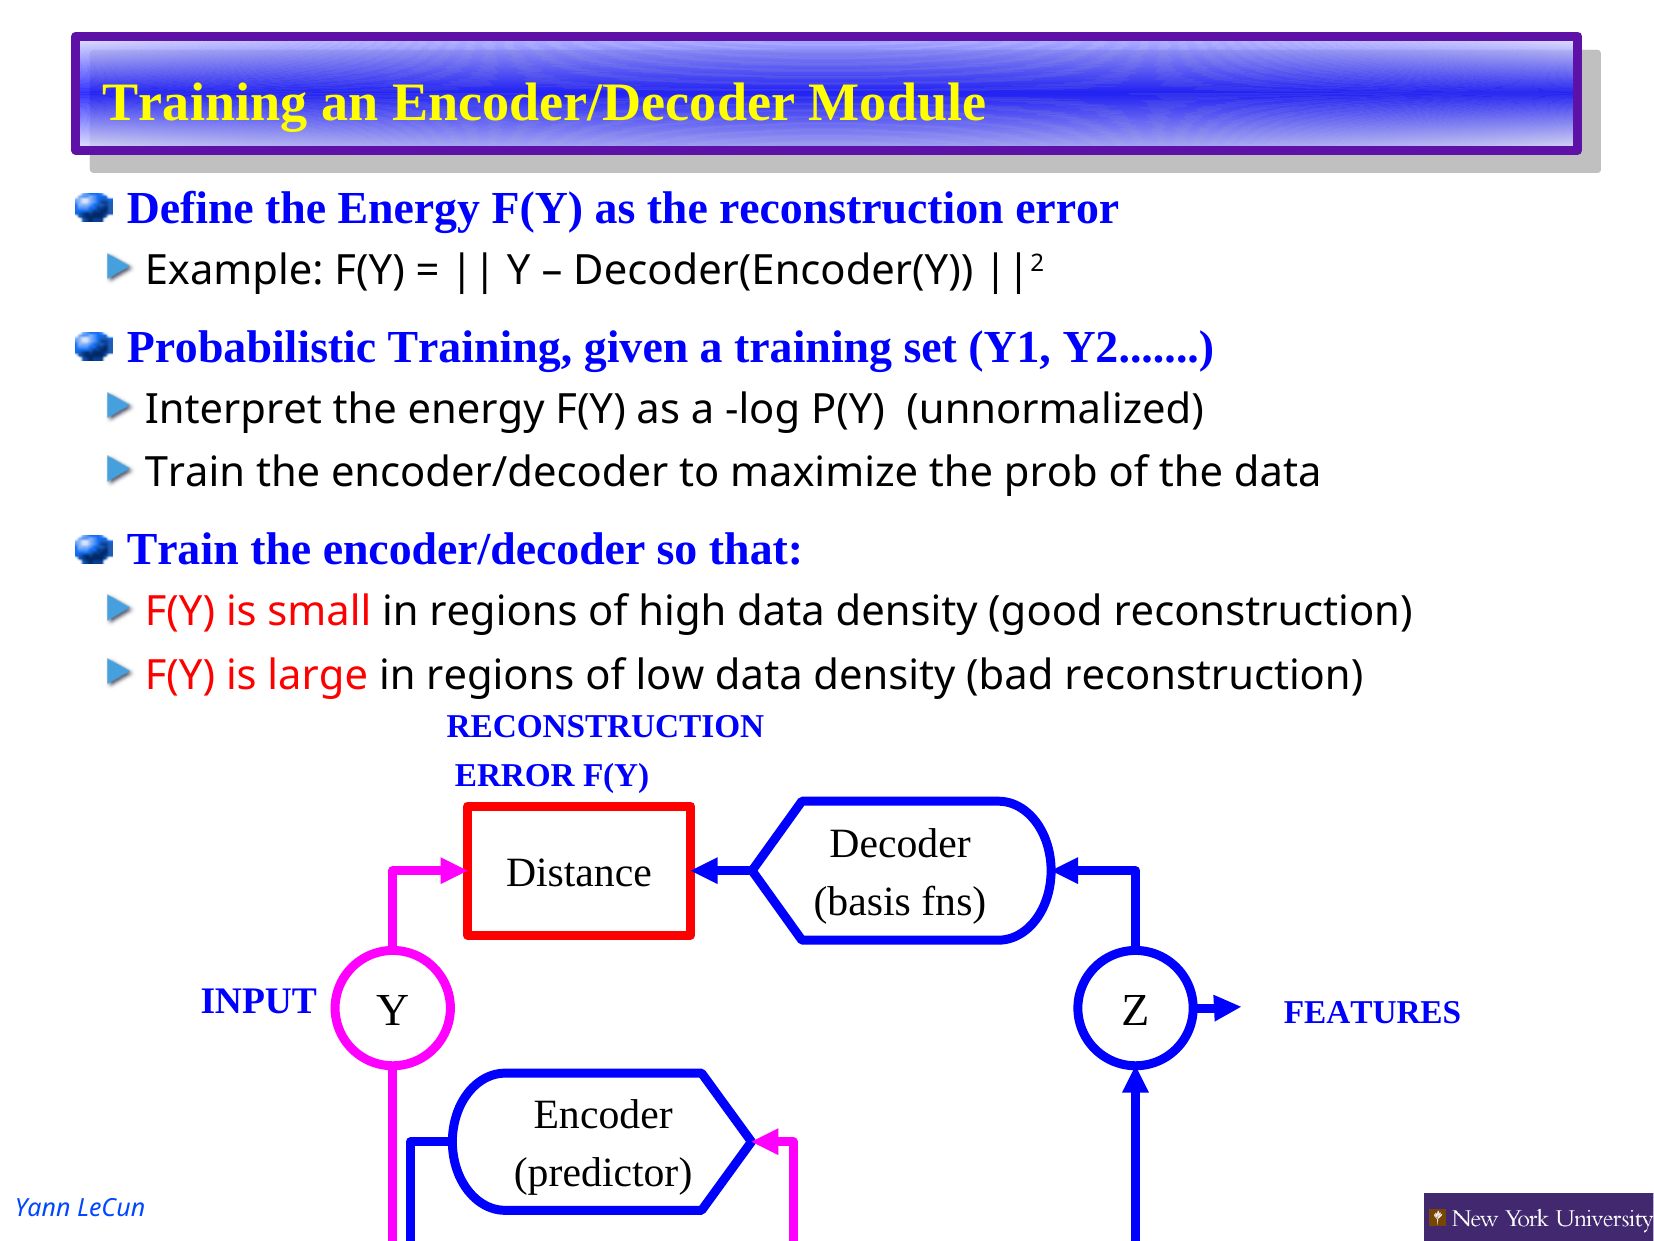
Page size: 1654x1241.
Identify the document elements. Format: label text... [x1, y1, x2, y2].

text_box Decoder (basis fns) [752, 801, 1052, 941]
text_box Distance [467, 806, 691, 936]
text_box INPUT [179, 966, 352, 1043]
picture [1424, 1193, 1654, 1241]
text_box Z [1077, 950, 1194, 1066]
text_box Encoder (predictor) [452, 1073, 752, 1211]
text_box FEATURES [1263, 980, 1501, 1051]
text_box RECONSTRUCTION ERROR F(Y) [425, 694, 827, 821]
title Training an Encoder/Decoder Module [75, 36, 1578, 151]
text_box Y [335, 950, 451, 1066]
list Define the Energy F(Y) as the reconstruction error Example: F(Y) = || Y – Decoder(Encoder(Y)) ||2 Probabilistic Training, given a training set (Y1, Y2.......) Interpret the energy F(Y) as a -log P(Y) (unnormalized) Train the encoder/decoder to maximize the prob of the data Train the encoder/decoder so that: F(Y) is small in regions of high data density (good reconstruction) F(Y) is large in regions of low data density (bad reconstruction) [75, 182, 1576, 839]
